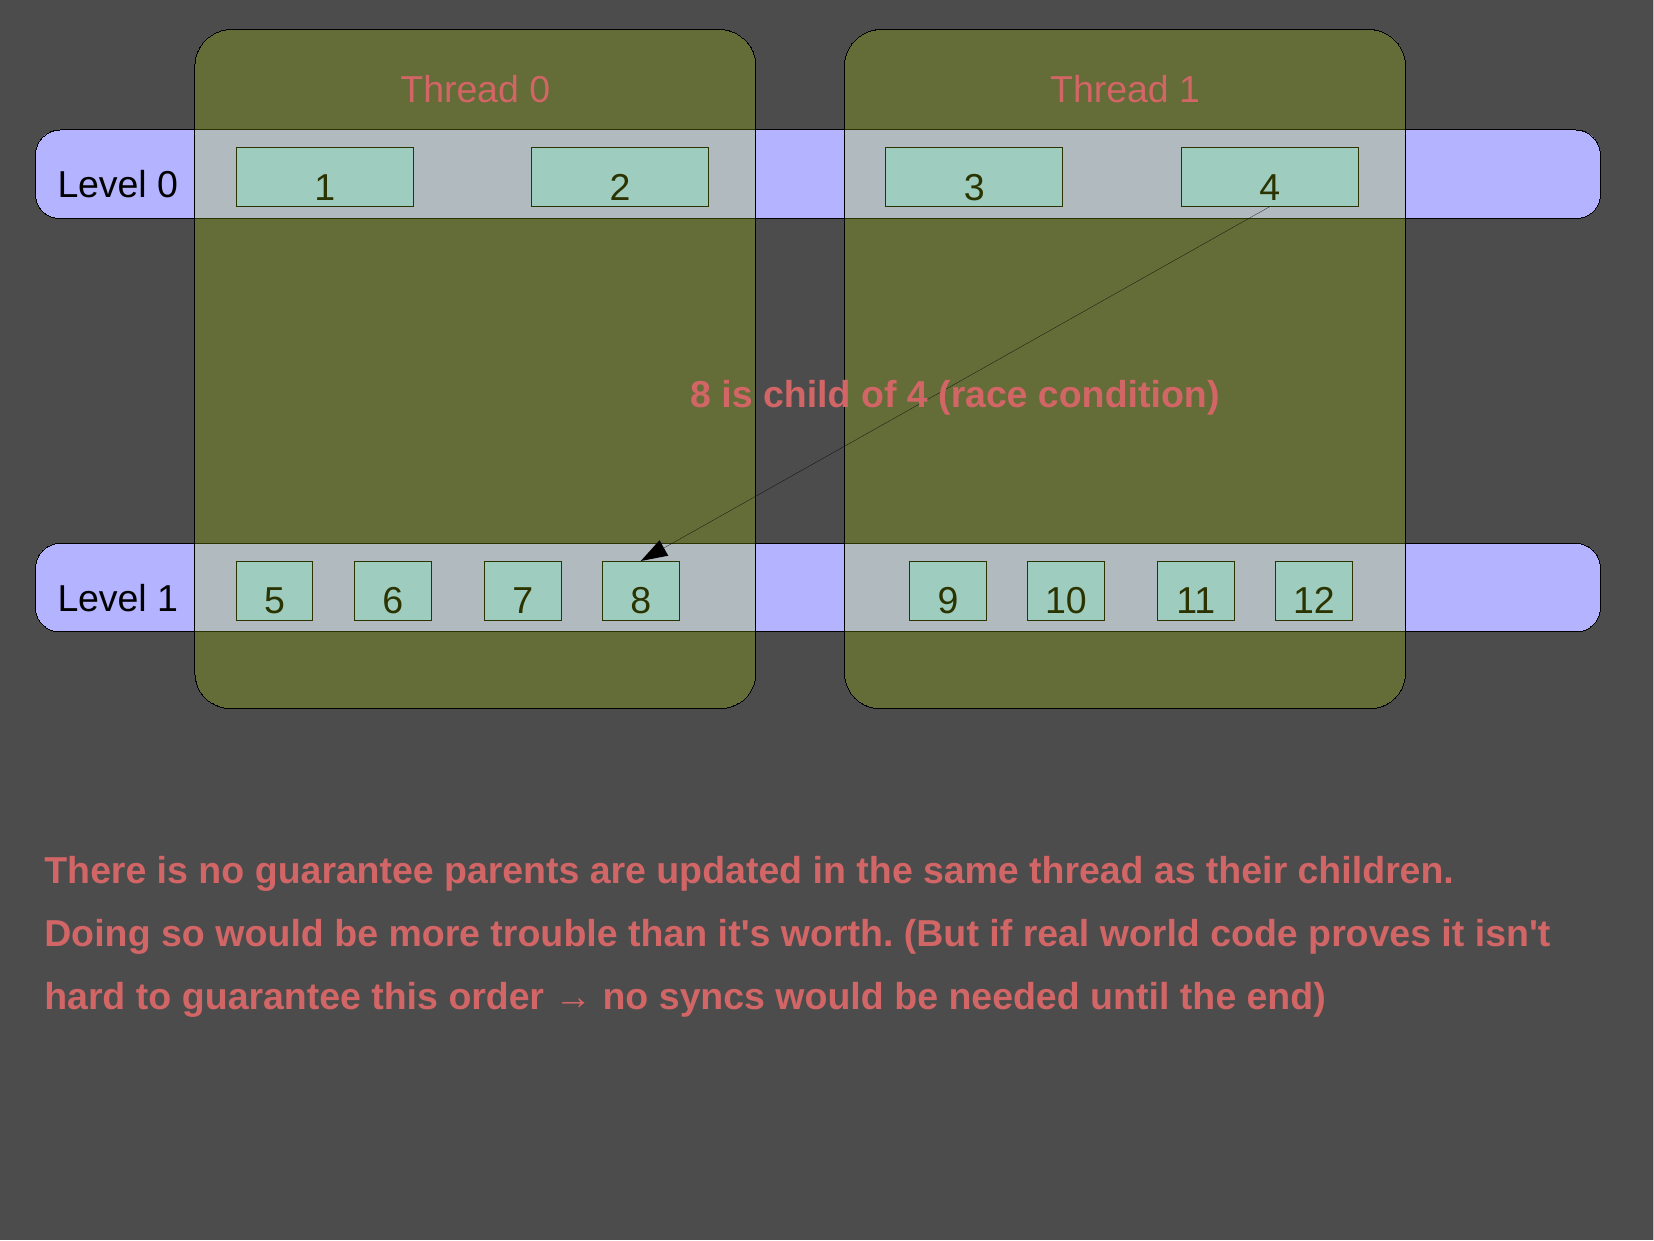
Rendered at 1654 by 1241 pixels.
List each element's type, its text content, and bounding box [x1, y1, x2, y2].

text_box Level 0 [756, 129, 844, 219]
text_box Level 1 [35, 543, 194, 632]
text_box Level 0 [1406, 129, 1601, 219]
text_box Level 0 [35, 129, 194, 219]
text_box There is no guarantee parents are updated in the same thread as their children. Doing so would be more trouble than it's worth. (But if real world code proves it isn't hard to guarantee this order → no syncs would be needed until the end) [29, 820, 1595, 1009]
text_box Level 1 [1406, 543, 1601, 632]
text_box Thread 0 [194, 29, 756, 709]
text_box Level 1 [756, 543, 844, 632]
text_box Thread 1 [844, 29, 1406, 709]
